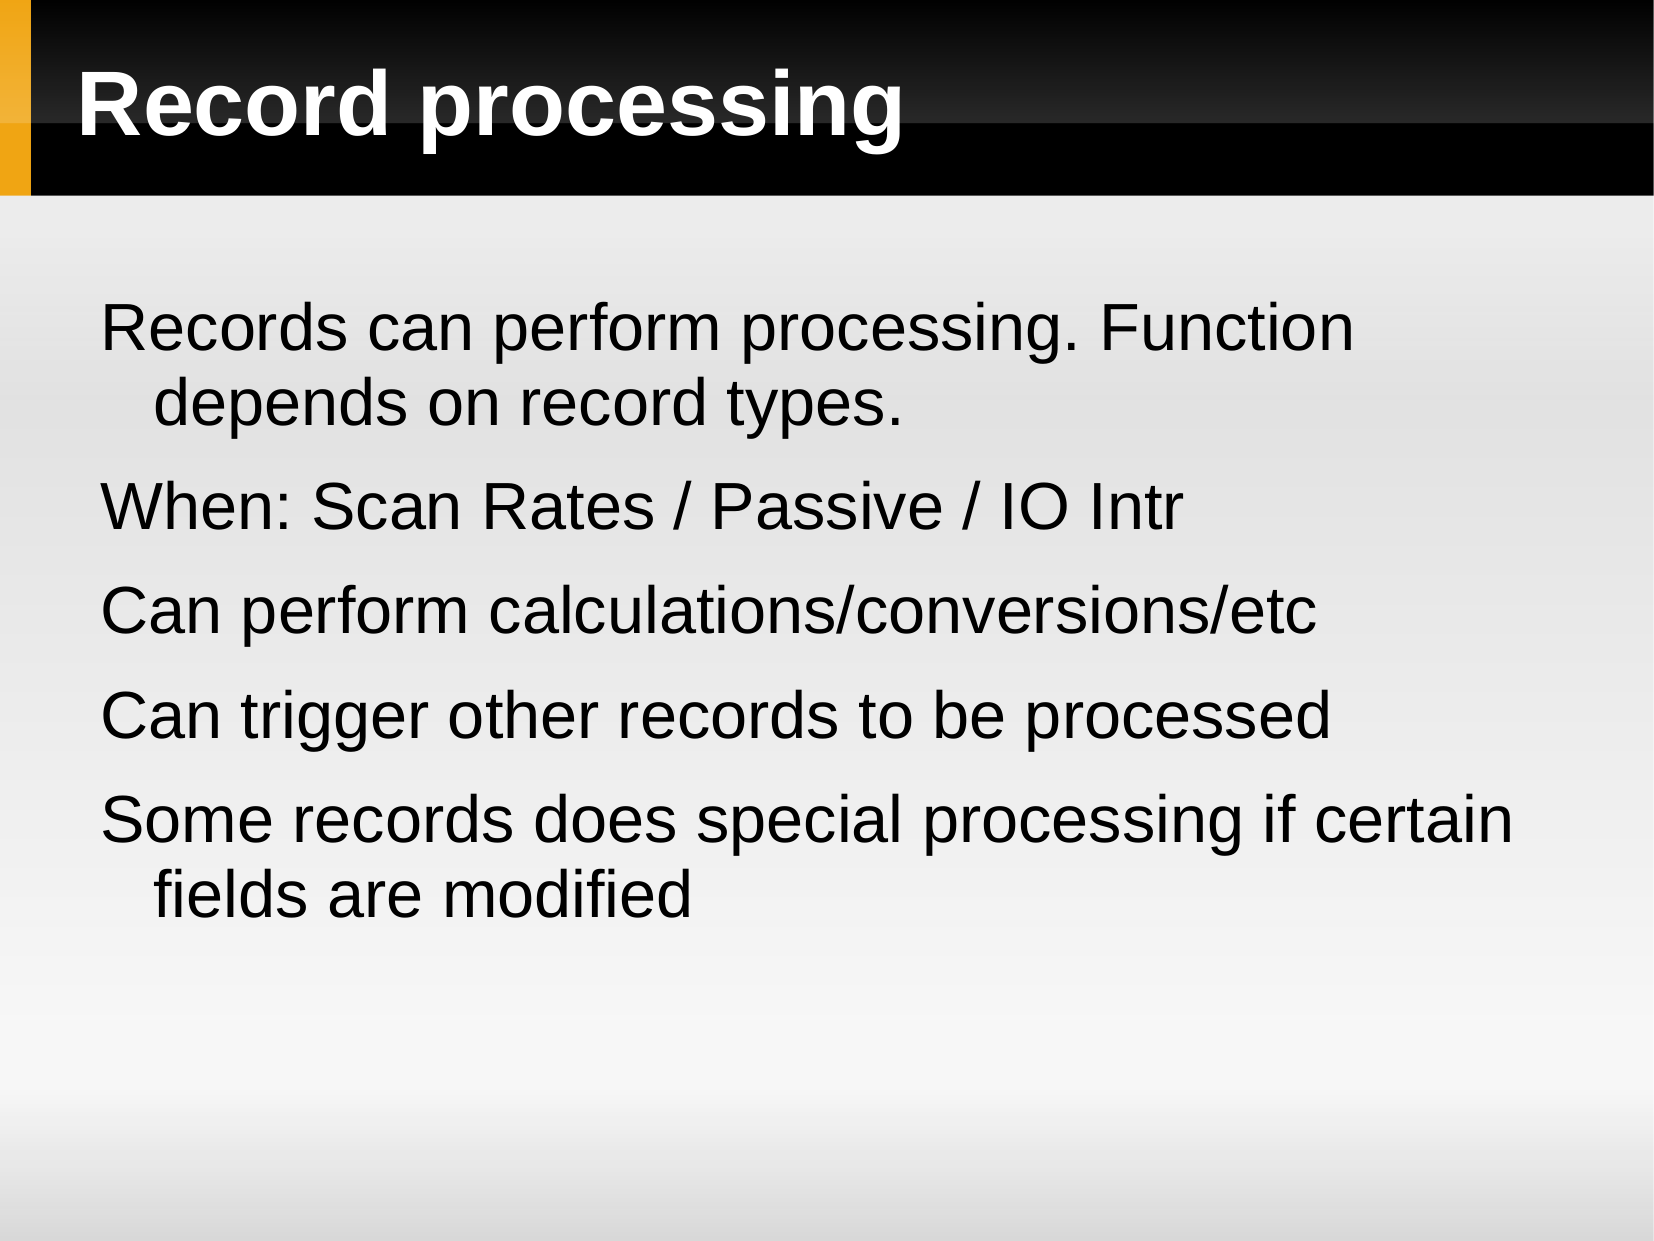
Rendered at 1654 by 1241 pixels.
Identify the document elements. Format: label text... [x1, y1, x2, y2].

title Record processing [76, 7, 1565, 200]
picture [0, 0, 1654, 1241]
list Records can perform processing. Function depends on record types. When: Scan Rates / Passive / IO Intr Can perform calculations/conversions/etc Can trigger other records to be processed Some records does special processing if certain fields are modified [82, 290, 1571, 1094]
